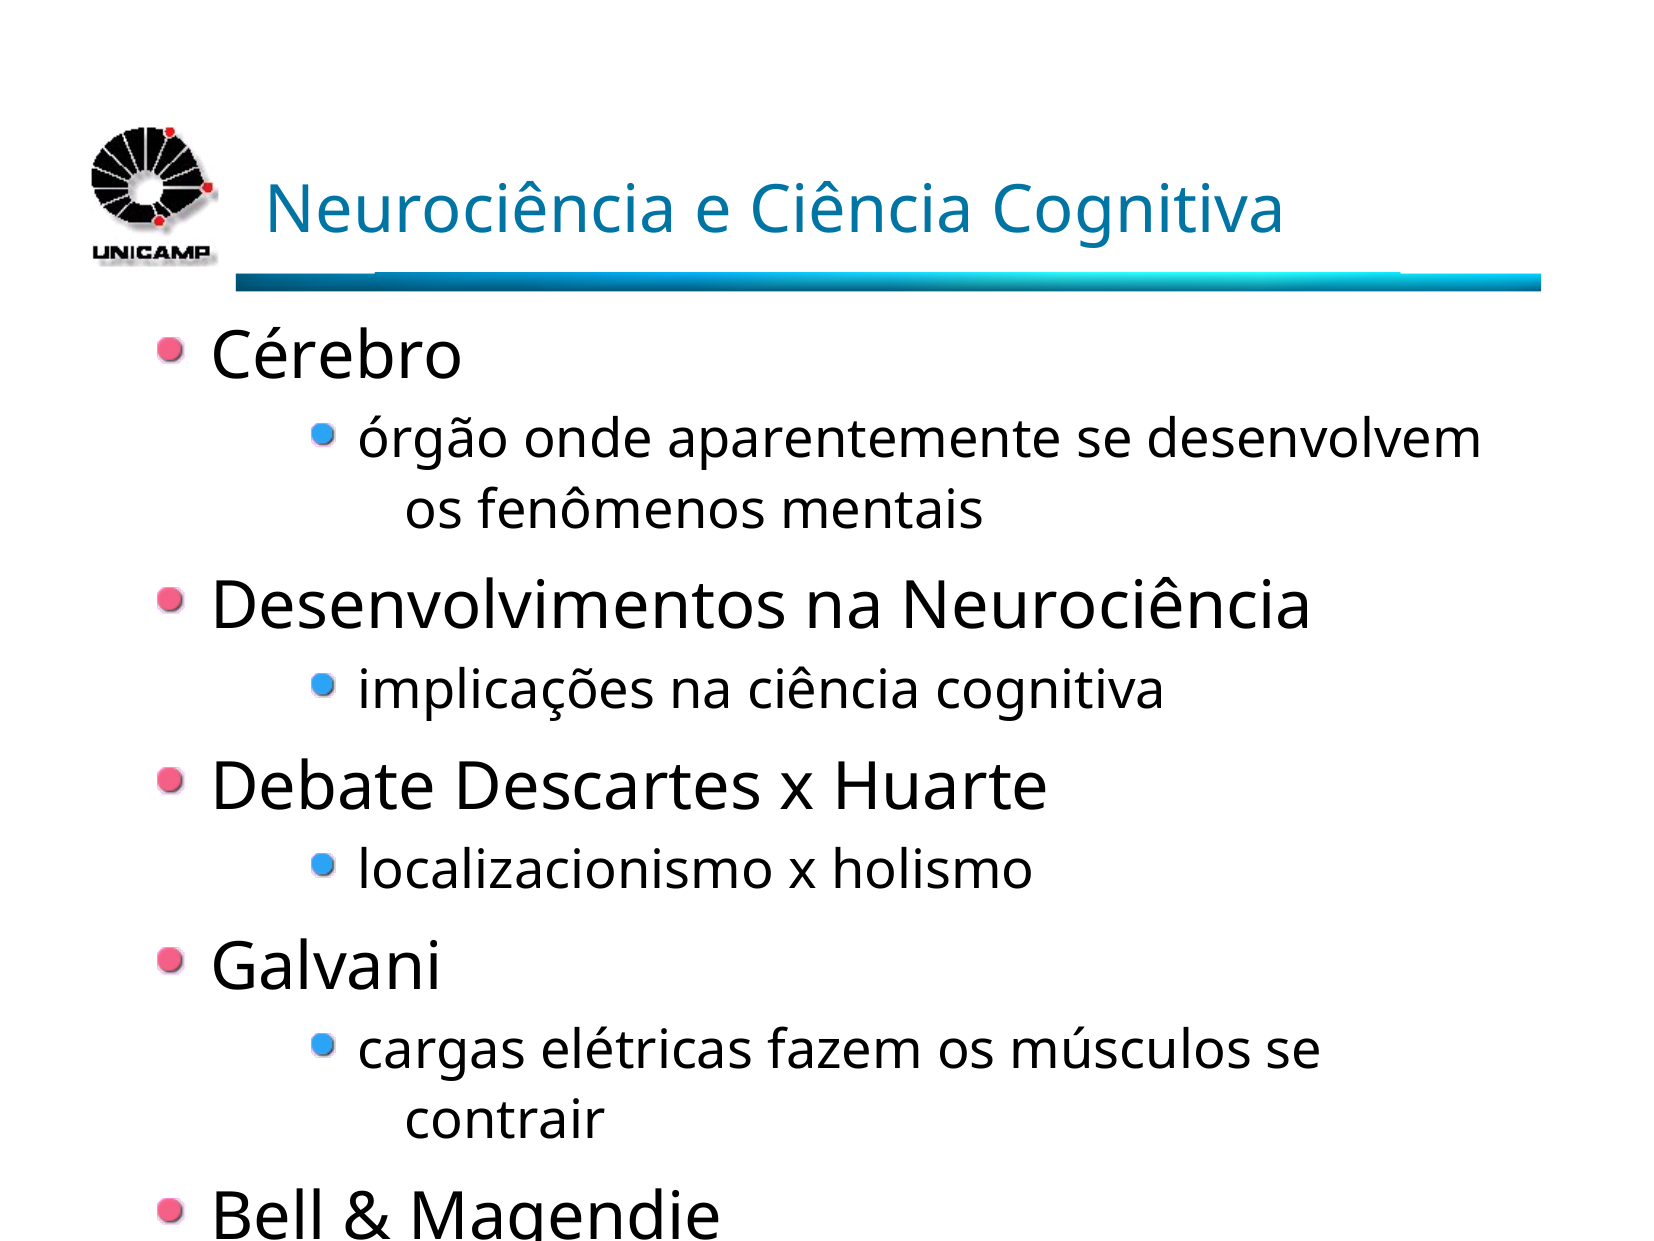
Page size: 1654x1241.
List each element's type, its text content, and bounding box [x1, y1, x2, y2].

picture [156, 1197, 186, 1226]
picture [125, 272, 1654, 295]
title Neurociência e Ciência Cognitiva [264, 42, 1534, 250]
list Cérebro órgão onde aparentemente se desenvolvem os fenômenos mentais Desenvolvimentos na Neurociência implicações na ciência cognitiva Debate Descartes x Huarte localizacionismo x holismo Galvani cargas elétricas fazem os músculos se contrair Bell & Magendie funções sensoriais e motoras na medula espinhal [121, 309, 1534, 1182]
